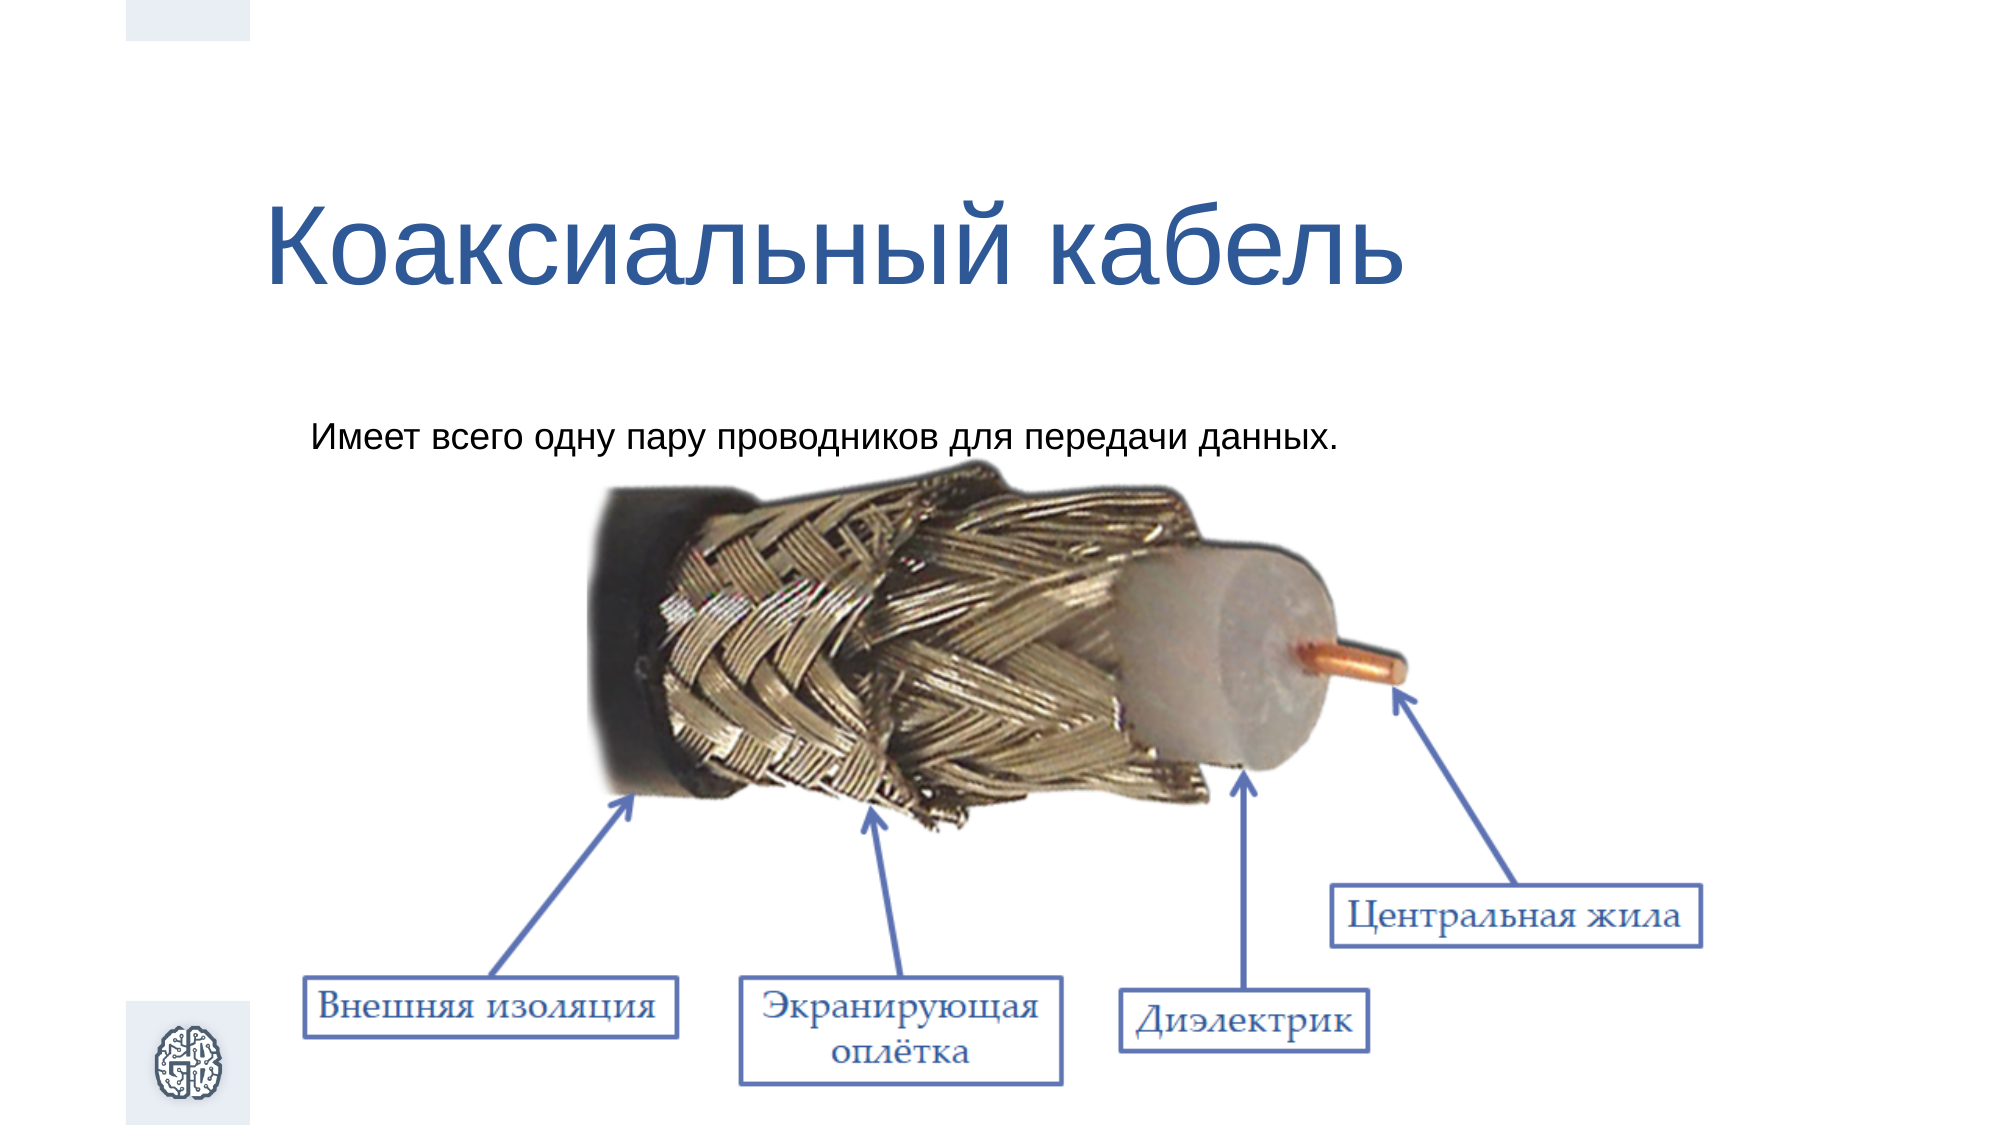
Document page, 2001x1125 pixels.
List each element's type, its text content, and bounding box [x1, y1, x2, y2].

picture [144, 1016, 232, 1110]
text_box Имеет всего одну пару проводников для передачи данных. [295, 359, 1705, 504]
title Коаксиальный кабель [248, 124, 1752, 372]
picture [295, 504, 1705, 1097]
